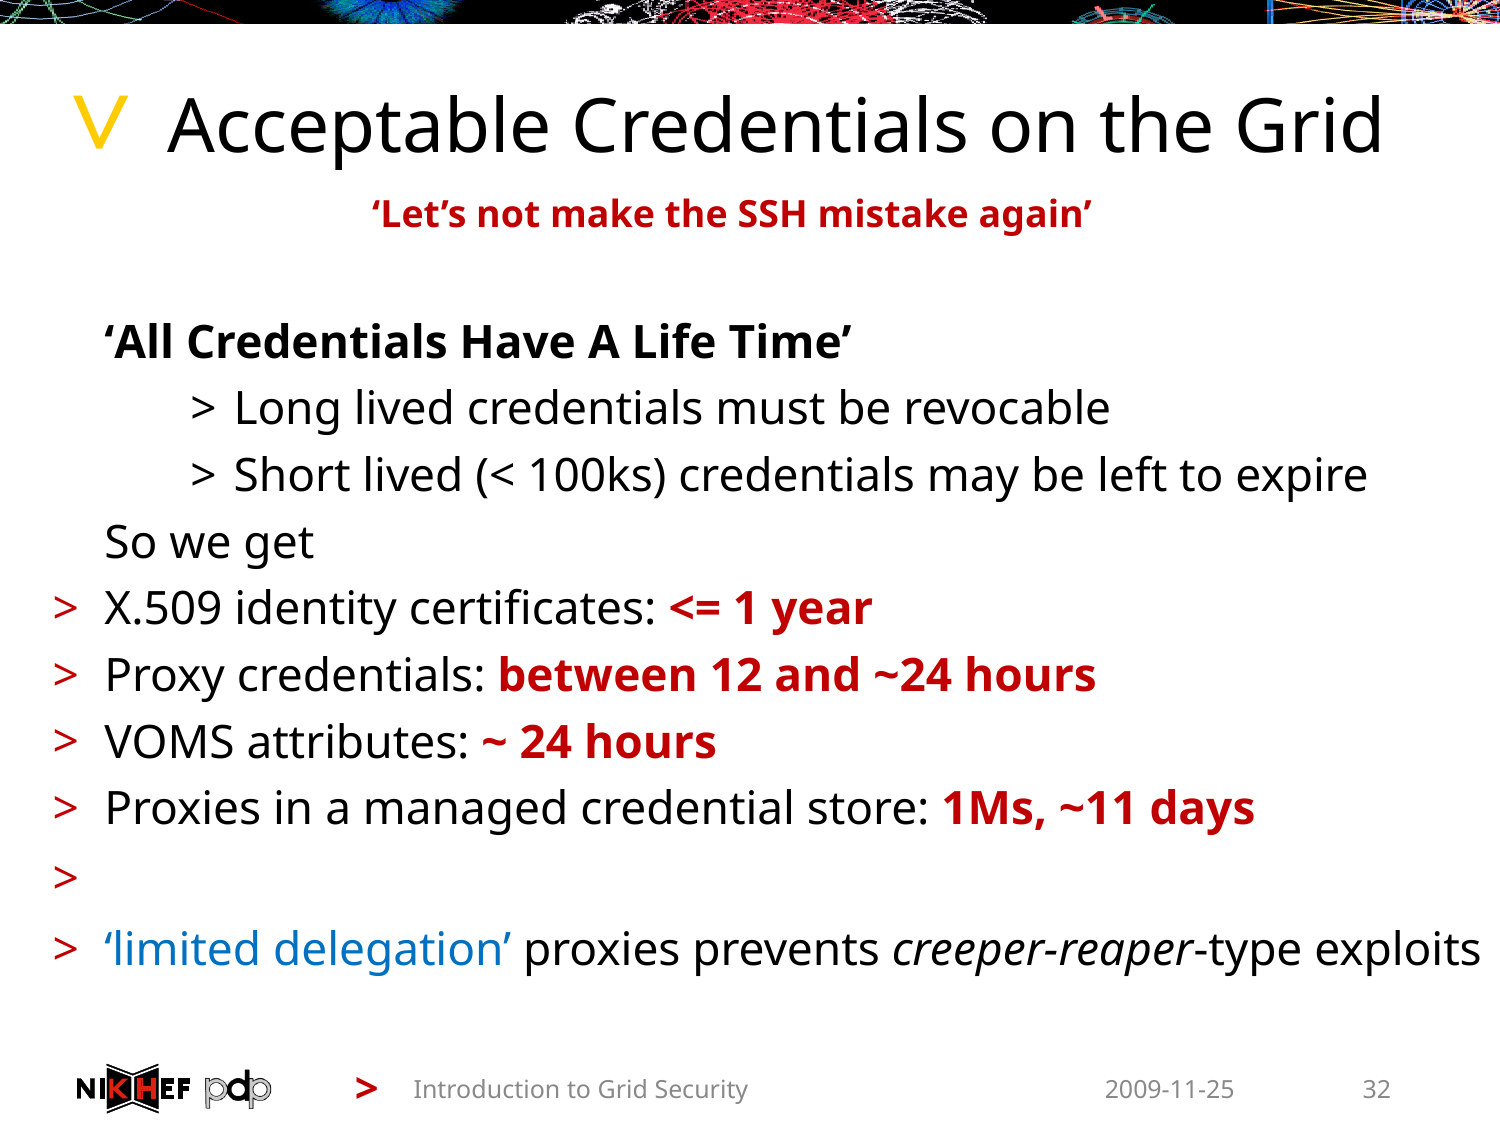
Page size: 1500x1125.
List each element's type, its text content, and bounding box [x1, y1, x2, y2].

picture [0, 164, 1471, 1125]
title Acceptable Credentials on the Grid [152, 56, 1426, 164]
list ‘All Credentials Have A Life Time’ Long lived credentials must be revocable Short lived (< 100ks) credentials may be left to expire So we get X.509 identity certificates: <= 1 year Proxy credentials: between 12 and ~24 hours VOMS attributes: ~ 24 hours Proxies in a managed credential store: 1Ms, ~11 days ‘limited delegation’ proxies prevents creeper-reaper-type exploits [37, 304, 1500, 1038]
text_box ‘Let’s not make the SSH mistake again’ [222, 182, 1243, 258]
